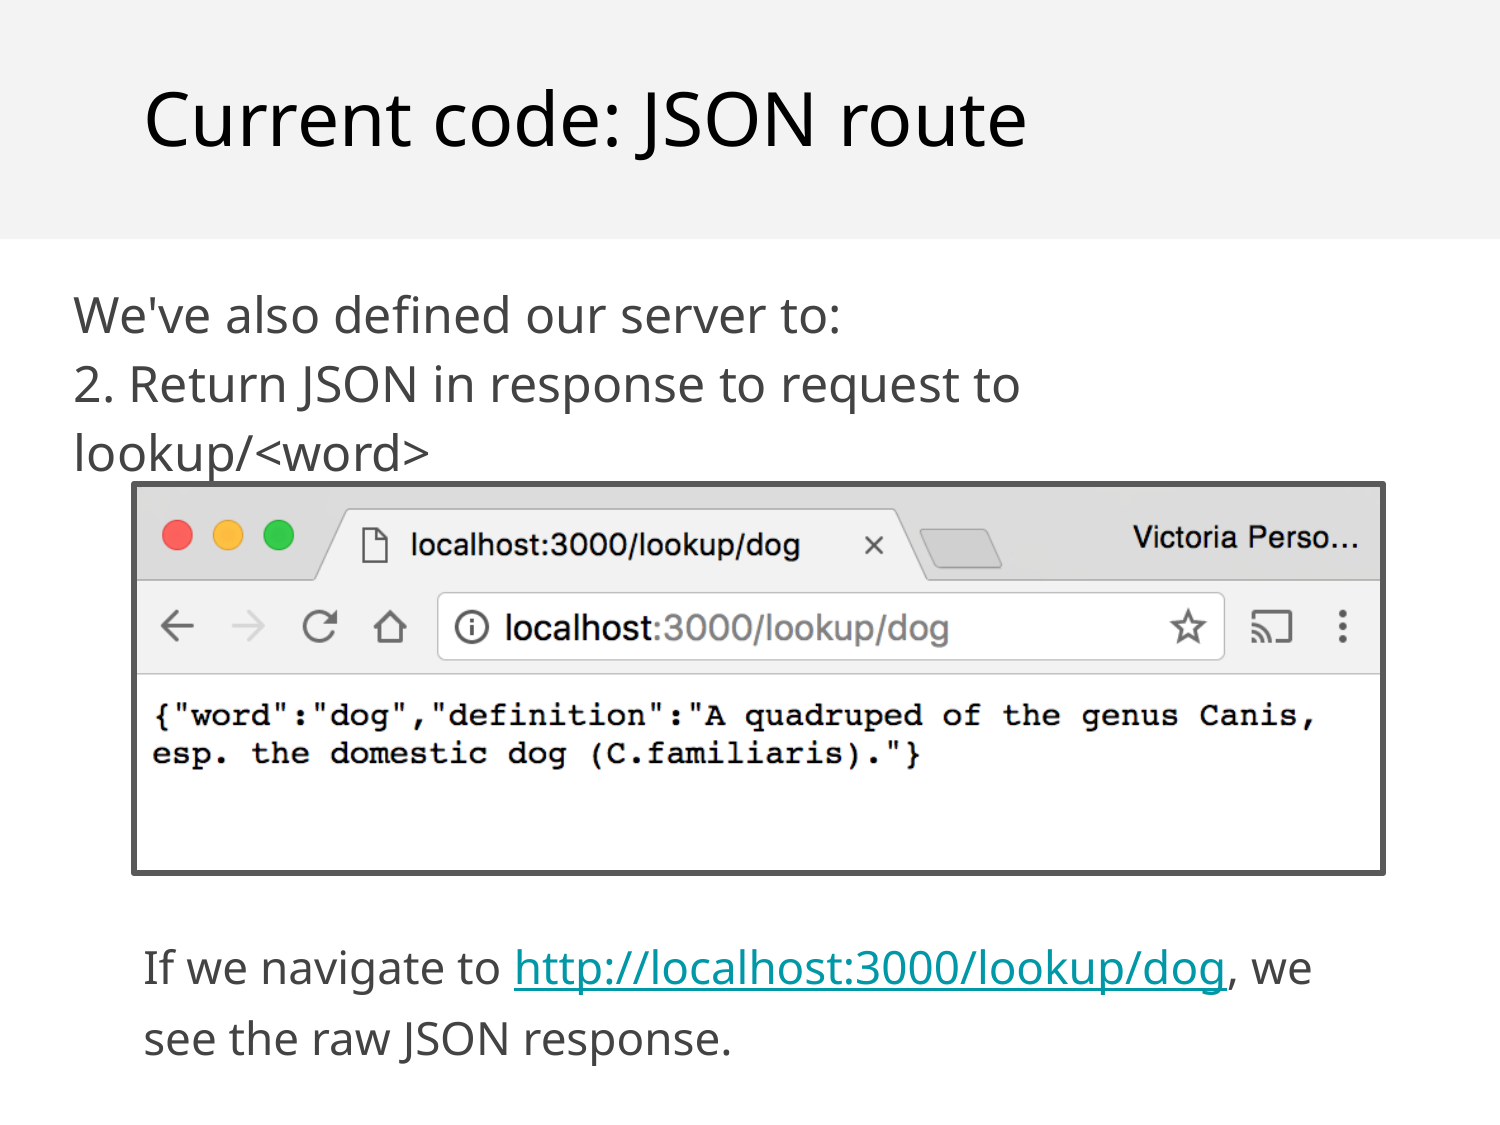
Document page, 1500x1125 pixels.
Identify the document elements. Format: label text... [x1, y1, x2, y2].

title Current code: JSON route [128, 56, 1372, 183]
picture [137, 487, 1381, 871]
list If we navigate to http://localhost:3000/lookup/dog, we see the raw JSON response. [128, 914, 1381, 1081]
list We've also defined our server to: 2. Return JSON in response to request to lookup/<word> [59, 259, 1356, 427]
